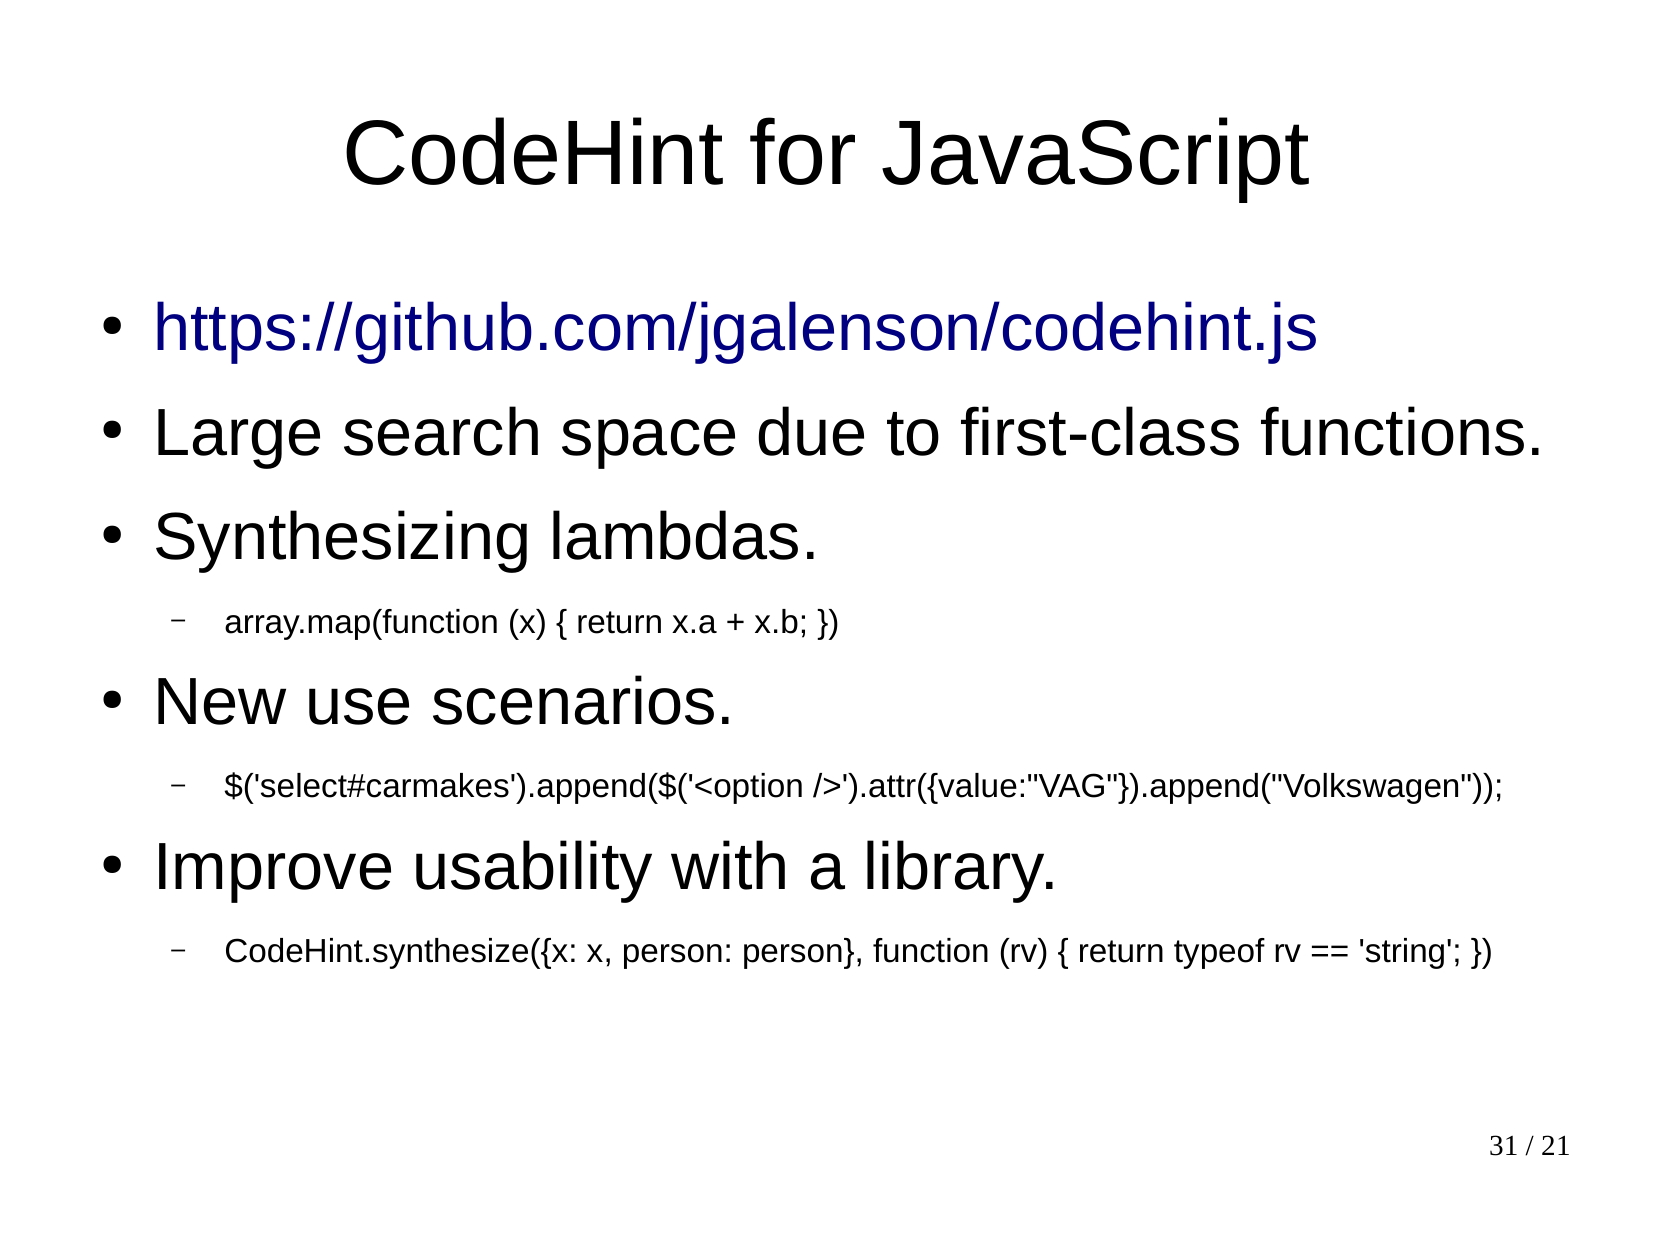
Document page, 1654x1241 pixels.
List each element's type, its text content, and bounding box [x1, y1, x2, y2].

list https://github.com/jgalenson/codehint.js Large search space due to first-class functions. Synthesizing lambdas. array.map(function (x) { return x.a + x.b; }) New use scenarios. $('select#carmakes').append($('<option />').attr({value:"VAG"}).append("Volkswagen")); Improve usability with a library. CodeHint.synthesize({x: x, person: person}, function (rv) { return typeof rv == 'string'; }) [82, 290, 1571, 1010]
title CodeHint for JavaScript [82, 49, 1571, 257]
